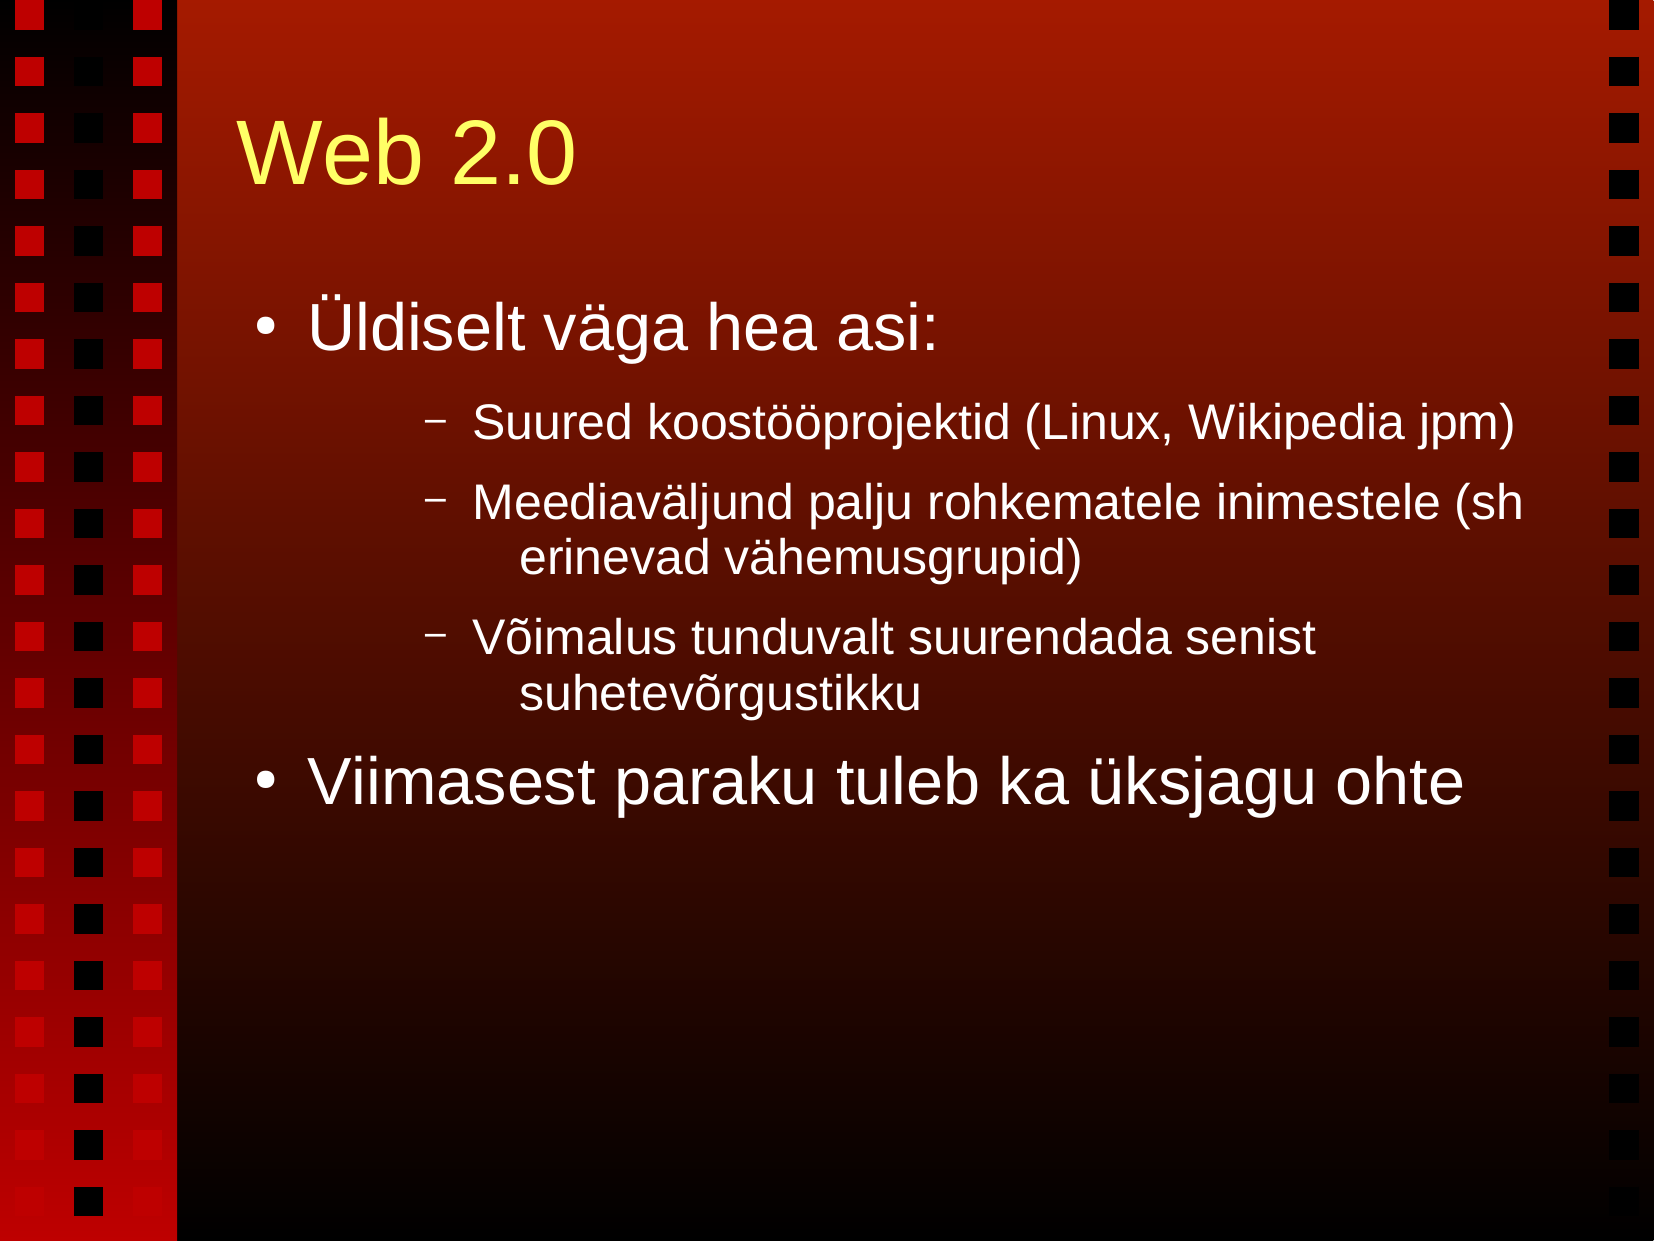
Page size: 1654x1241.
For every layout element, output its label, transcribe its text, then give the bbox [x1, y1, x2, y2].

title Web 2.0 [236, 49, 1571, 257]
list Üldiselt väga hea asi: Suured koostööprojektid (Linux, Wikipedia jpm) Meediaväljund palju rohkematele inimestele (sh erinevad vähemusgrupid) Võimalus tunduvalt suurendada senist suhetevõrgustikku Viimasest paraku tuleb ka üksjagu ohte [236, 290, 1571, 1109]
